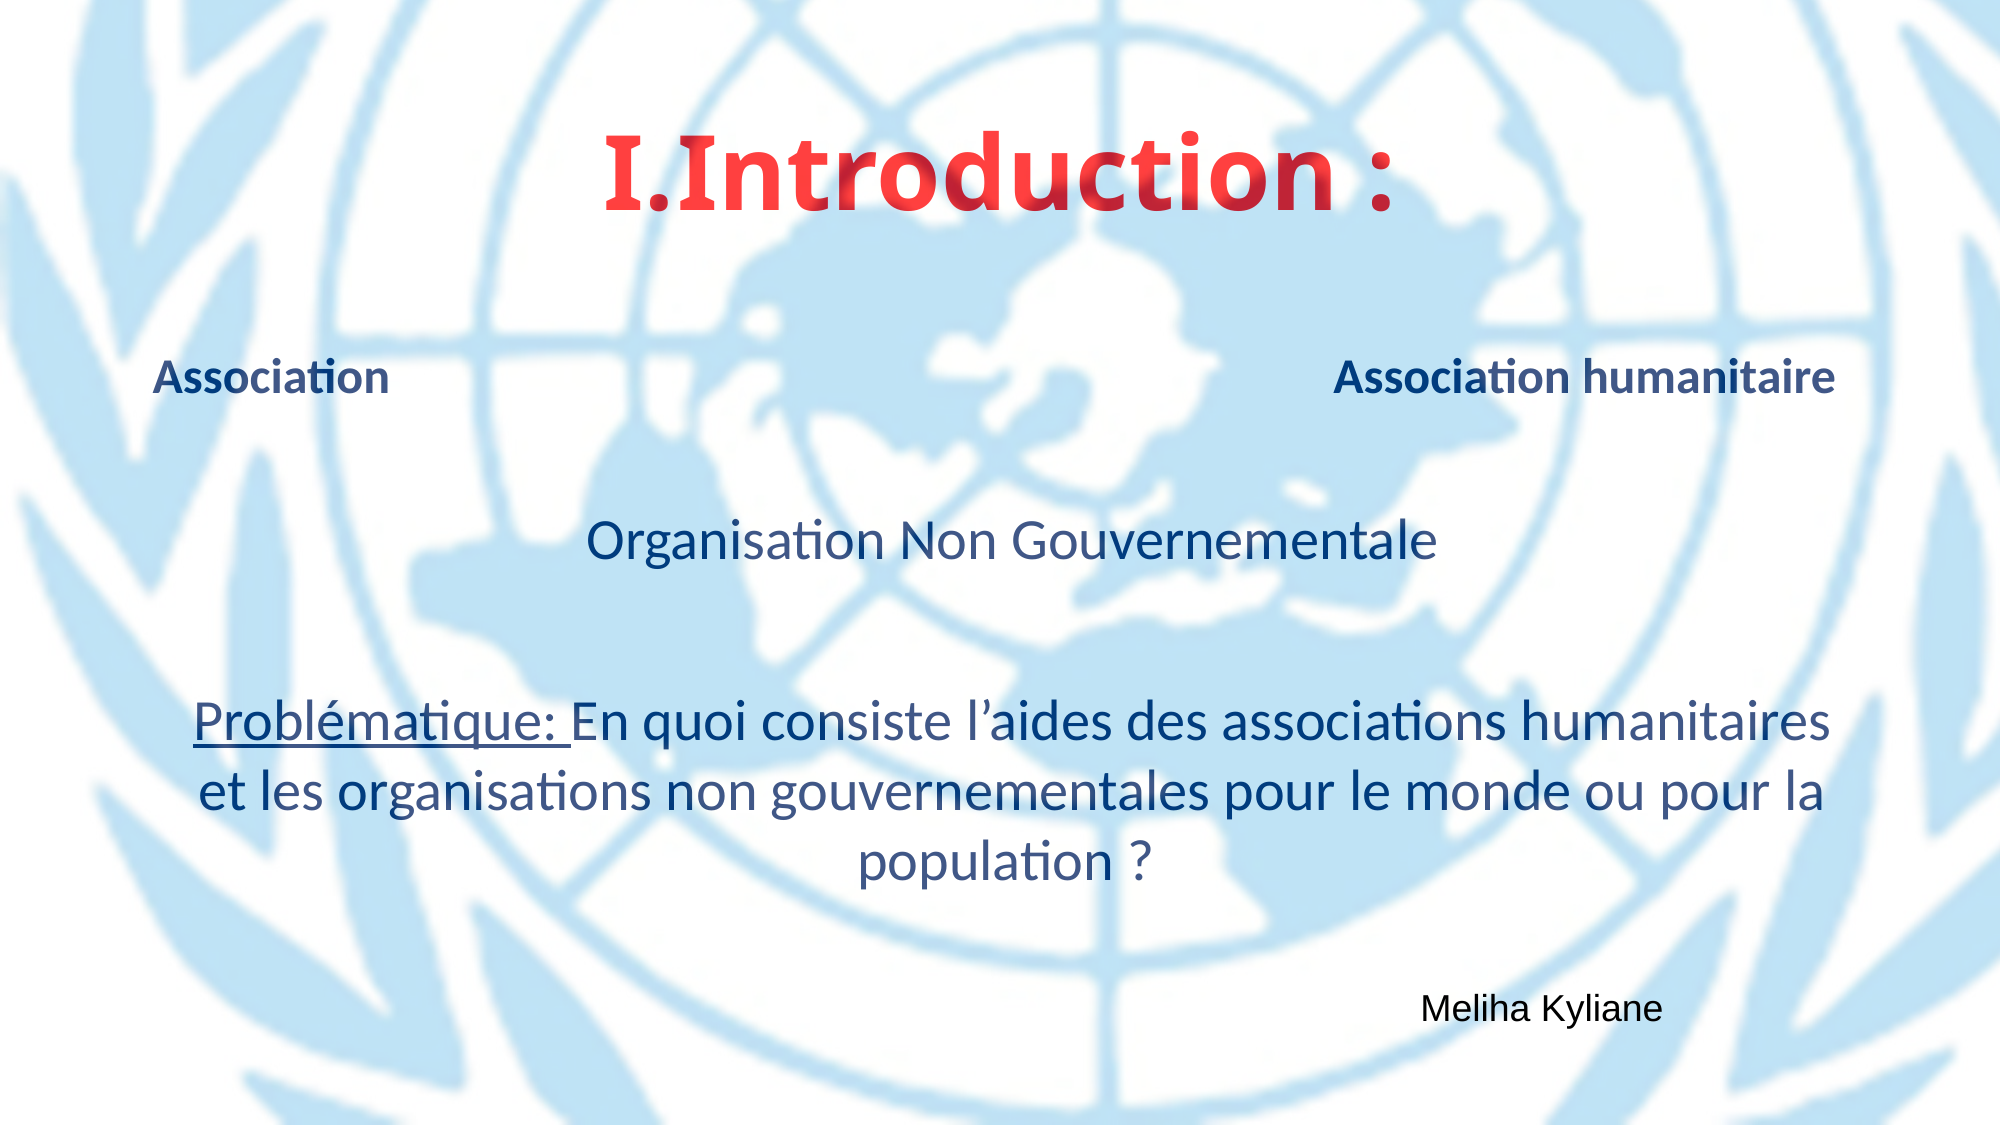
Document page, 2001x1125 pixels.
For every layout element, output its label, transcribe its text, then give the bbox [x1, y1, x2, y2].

picture [0, 0, 2000, 1125]
text_box Meliha Kyliane [1405, 980, 2000, 1038]
